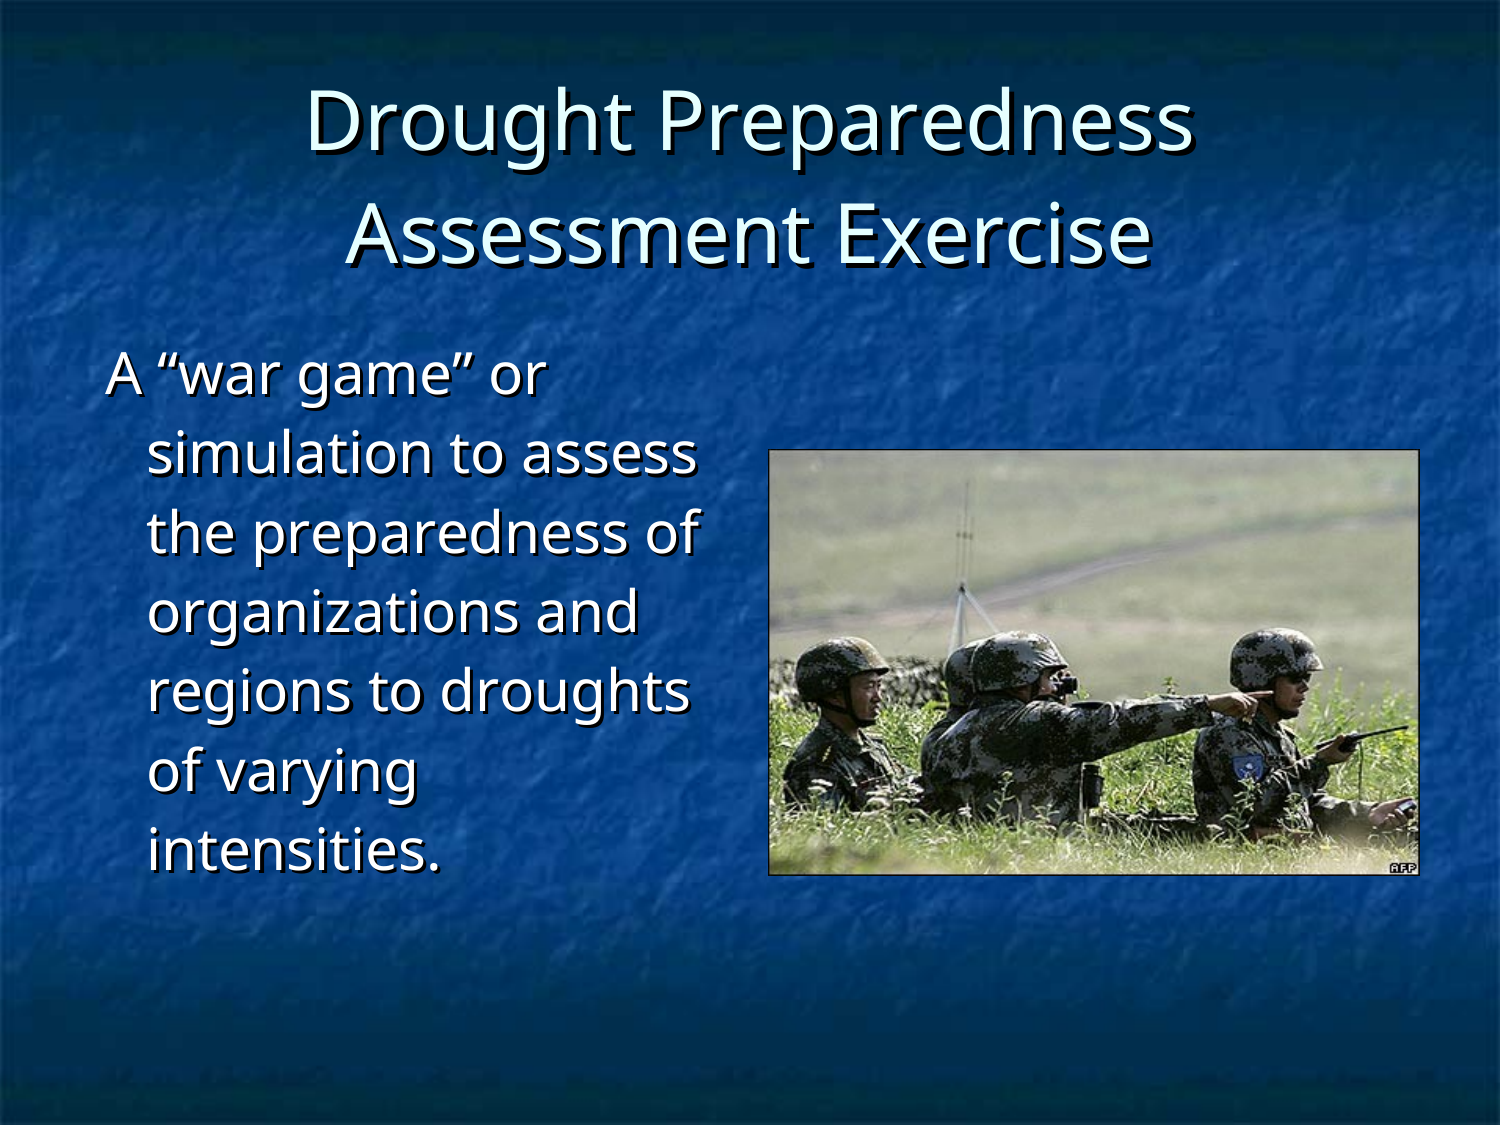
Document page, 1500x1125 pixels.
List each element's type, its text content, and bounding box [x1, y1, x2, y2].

text_box Drought Preparedness Assessment Exercise [75, 62, 1426, 288]
text_box A “war game” or simulation to assess the preparedness of organizations and regions to droughts of varying intensities. [75, 324, 738, 1001]
picture [0, 0, 1500, 1125]
